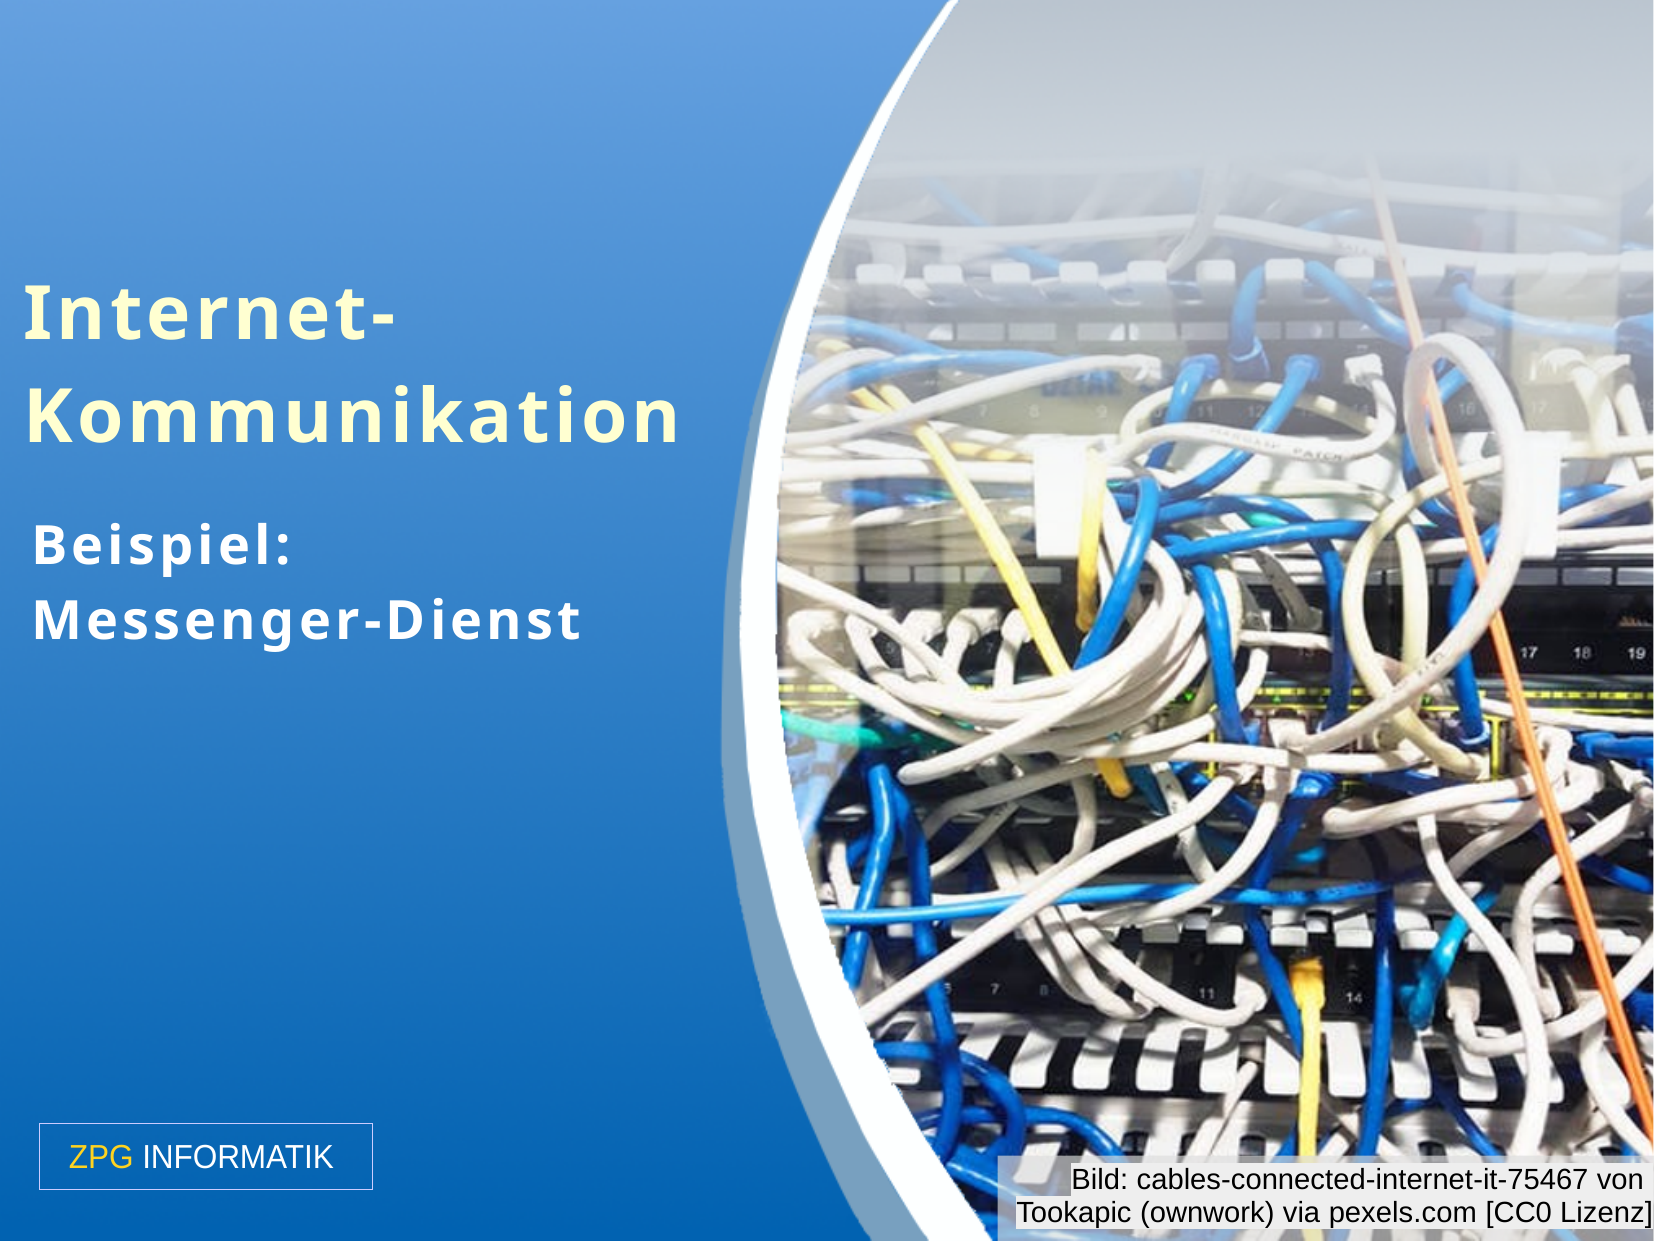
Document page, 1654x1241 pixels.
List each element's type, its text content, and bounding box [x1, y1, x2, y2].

text_box Bild: cables-connected-internet-it-75467 von Tookapic (ownwork) via pexels.com [CC0 Lizenz] [997, 1155, 1654, 1241]
picture [0, 0, 1654, 1241]
text_box Beispiel: Messenger-Dienst [16, 499, 800, 786]
text_box ZPG INFORMATIK [39, 1123, 373, 1190]
text_box Internet-Kommunikation [8, 252, 792, 539]
